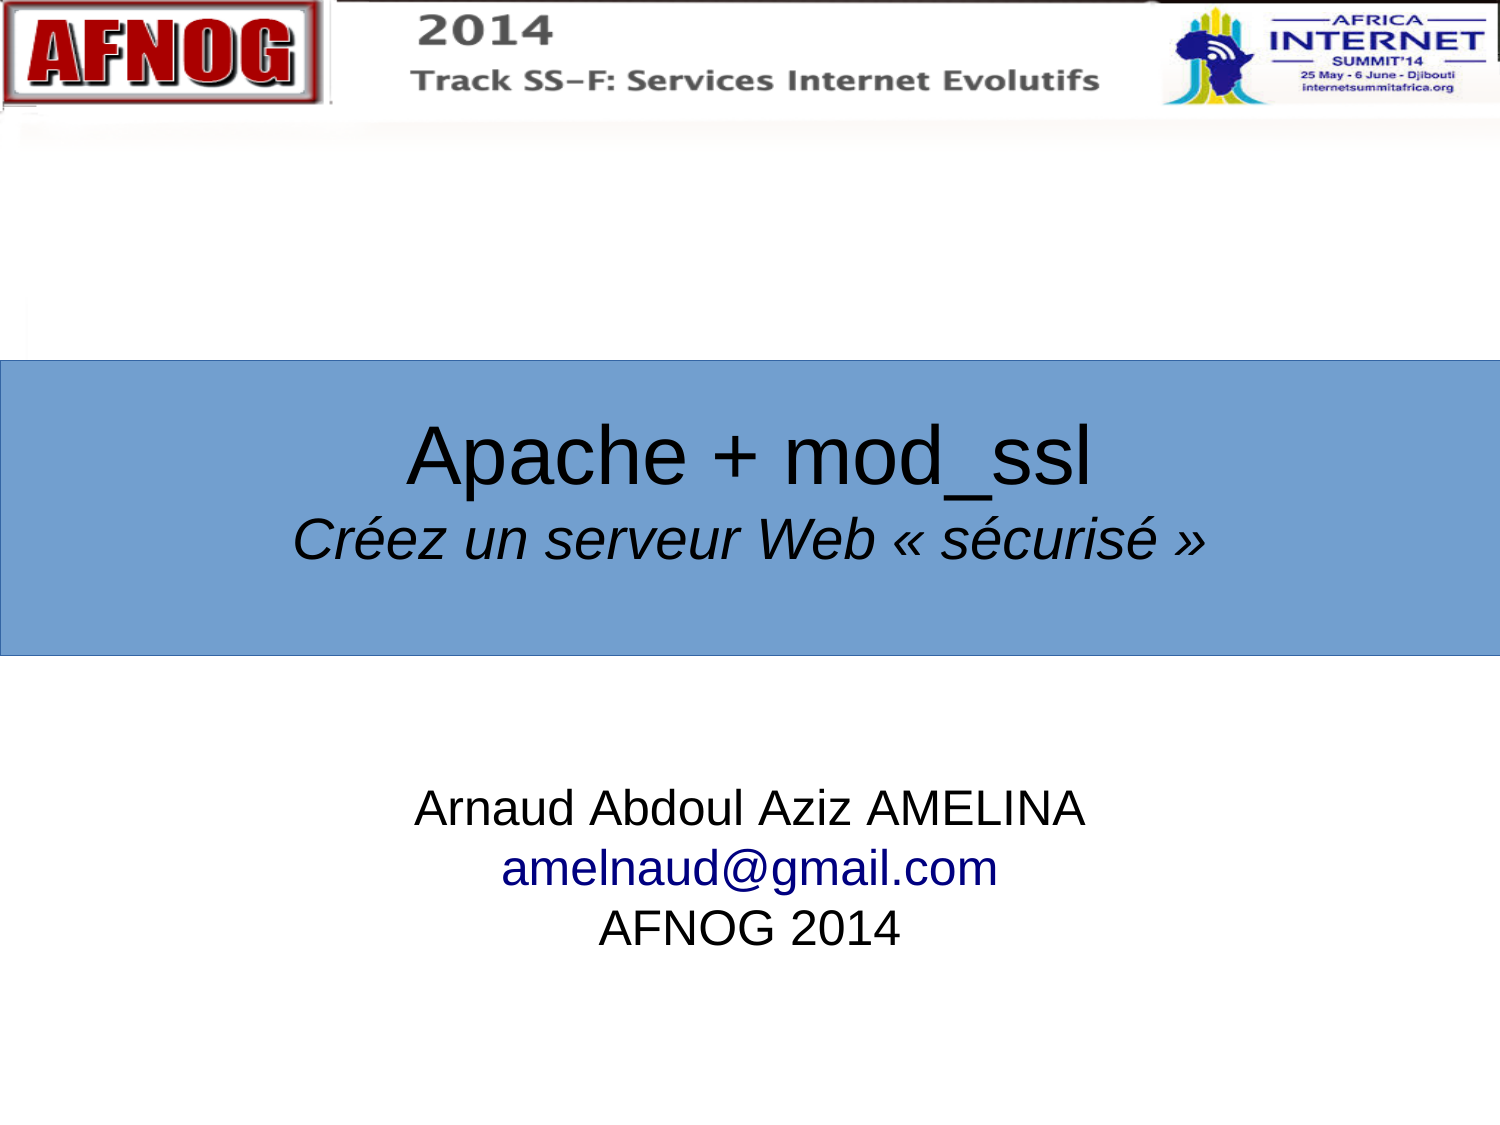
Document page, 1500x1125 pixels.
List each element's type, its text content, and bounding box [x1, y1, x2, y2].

picture [0, 0, 1500, 360]
title Apache + mod_ssl Créez un serveur Web « sécurisé » [112, 392, 1388, 581]
text_box [0, 360, 1500, 656]
picture [0, 656, 1500, 1125]
text_box Arnaud Abdoul Aziz AMELINA amelnaud@gmail.com AFNOG 2014 [224, 767, 1276, 963]
